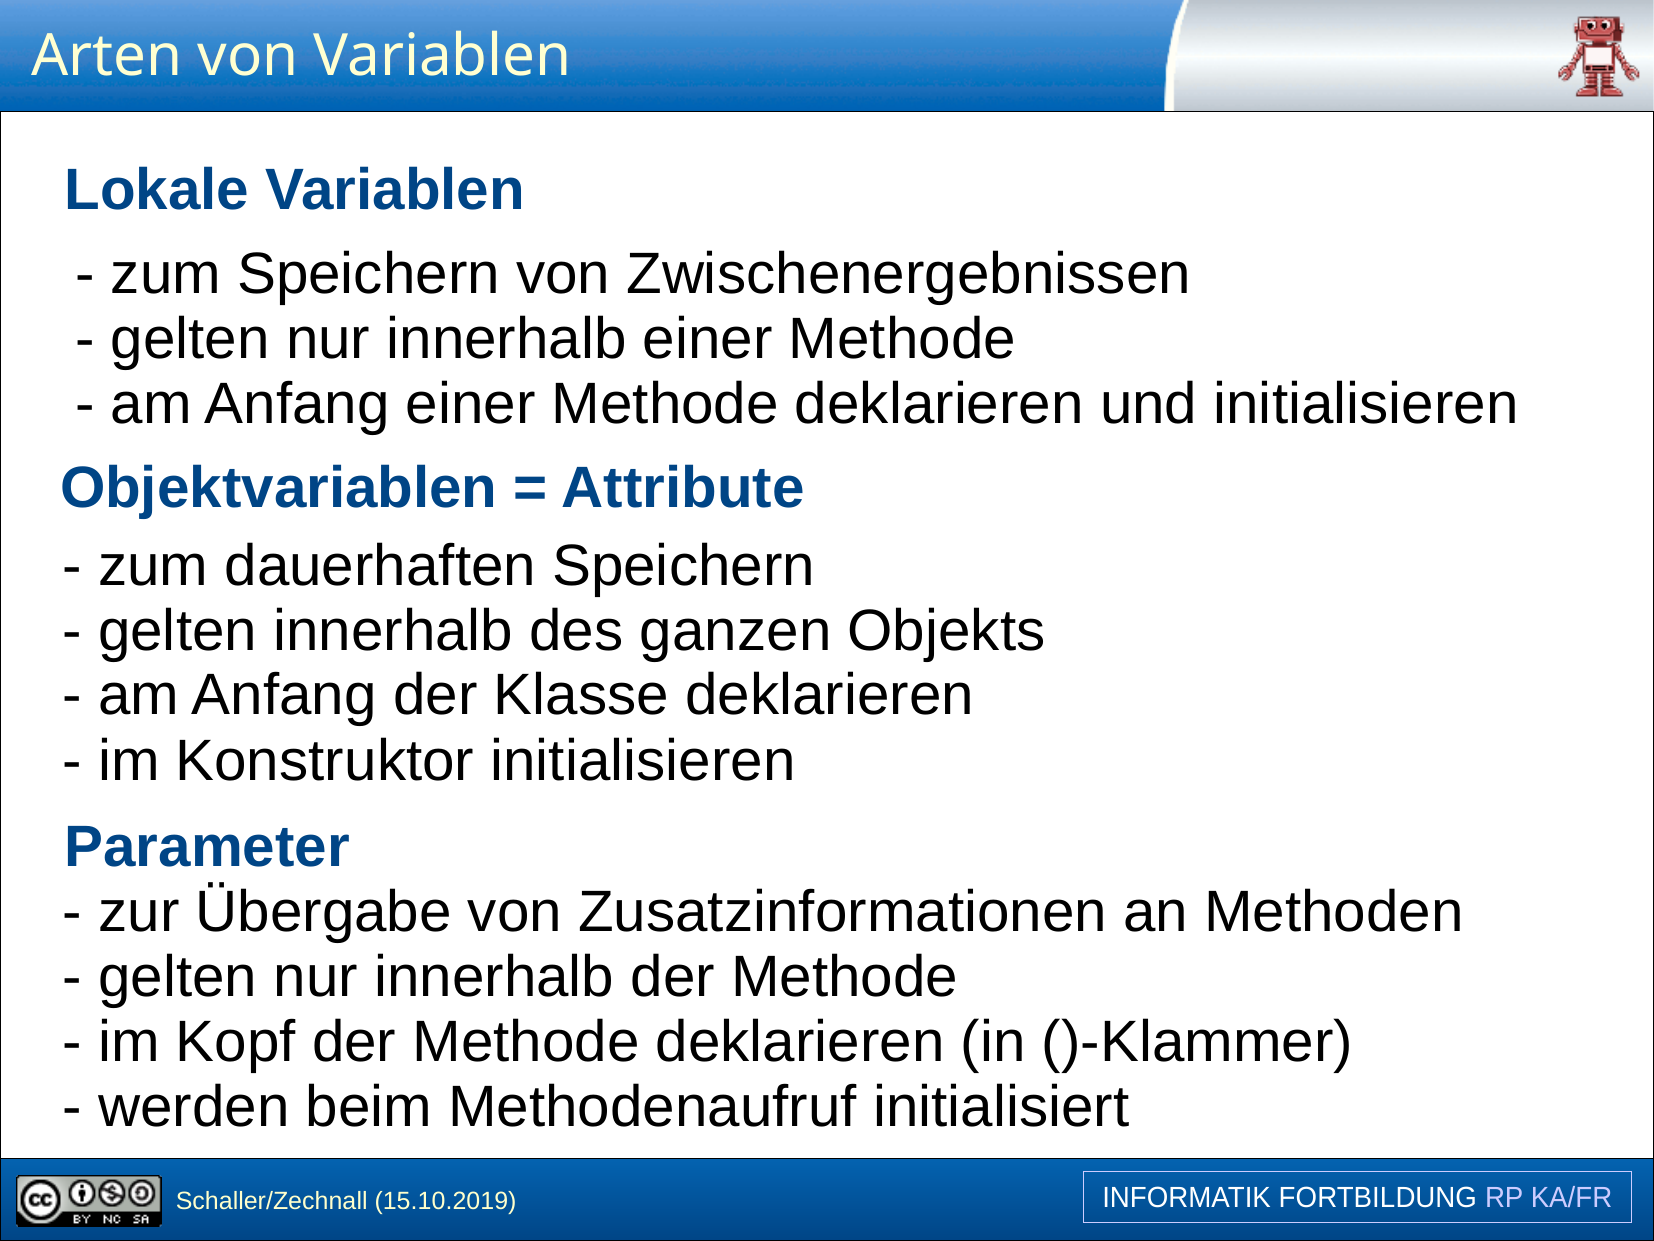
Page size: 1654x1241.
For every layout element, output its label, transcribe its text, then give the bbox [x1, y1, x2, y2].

title Arten von Variablen [31, 14, 1151, 92]
picture [16, 1175, 162, 1227]
list - zum Speichern von Zwischenergebnissen - gelten nur innerhalb einer Methode - am Anfang einer Methode deklarieren und initialisieren [75, 240, 1555, 500]
list - zur Übergabe von Zusatzinformationen an Methoden - gelten nur innerhalb der Methode - im Kopf der Methode deklarieren (in ()-Klammer) - werden beim Methodenaufruf initialisiert [62, 878, 1542, 1139]
picture [0, 0, 1654, 111]
list - zum dauerhaften Speichern - gelten innerhalb des ganzen Objekts - am Anfang der Klasse deklarieren - im Konstruktor initialisieren [62, 532, 1542, 793]
list Objektvariablen = Attribute [60, 454, 1350, 536]
list Lokale Variablen [64, 156, 1355, 332]
list Parameter [64, 813, 1355, 878]
